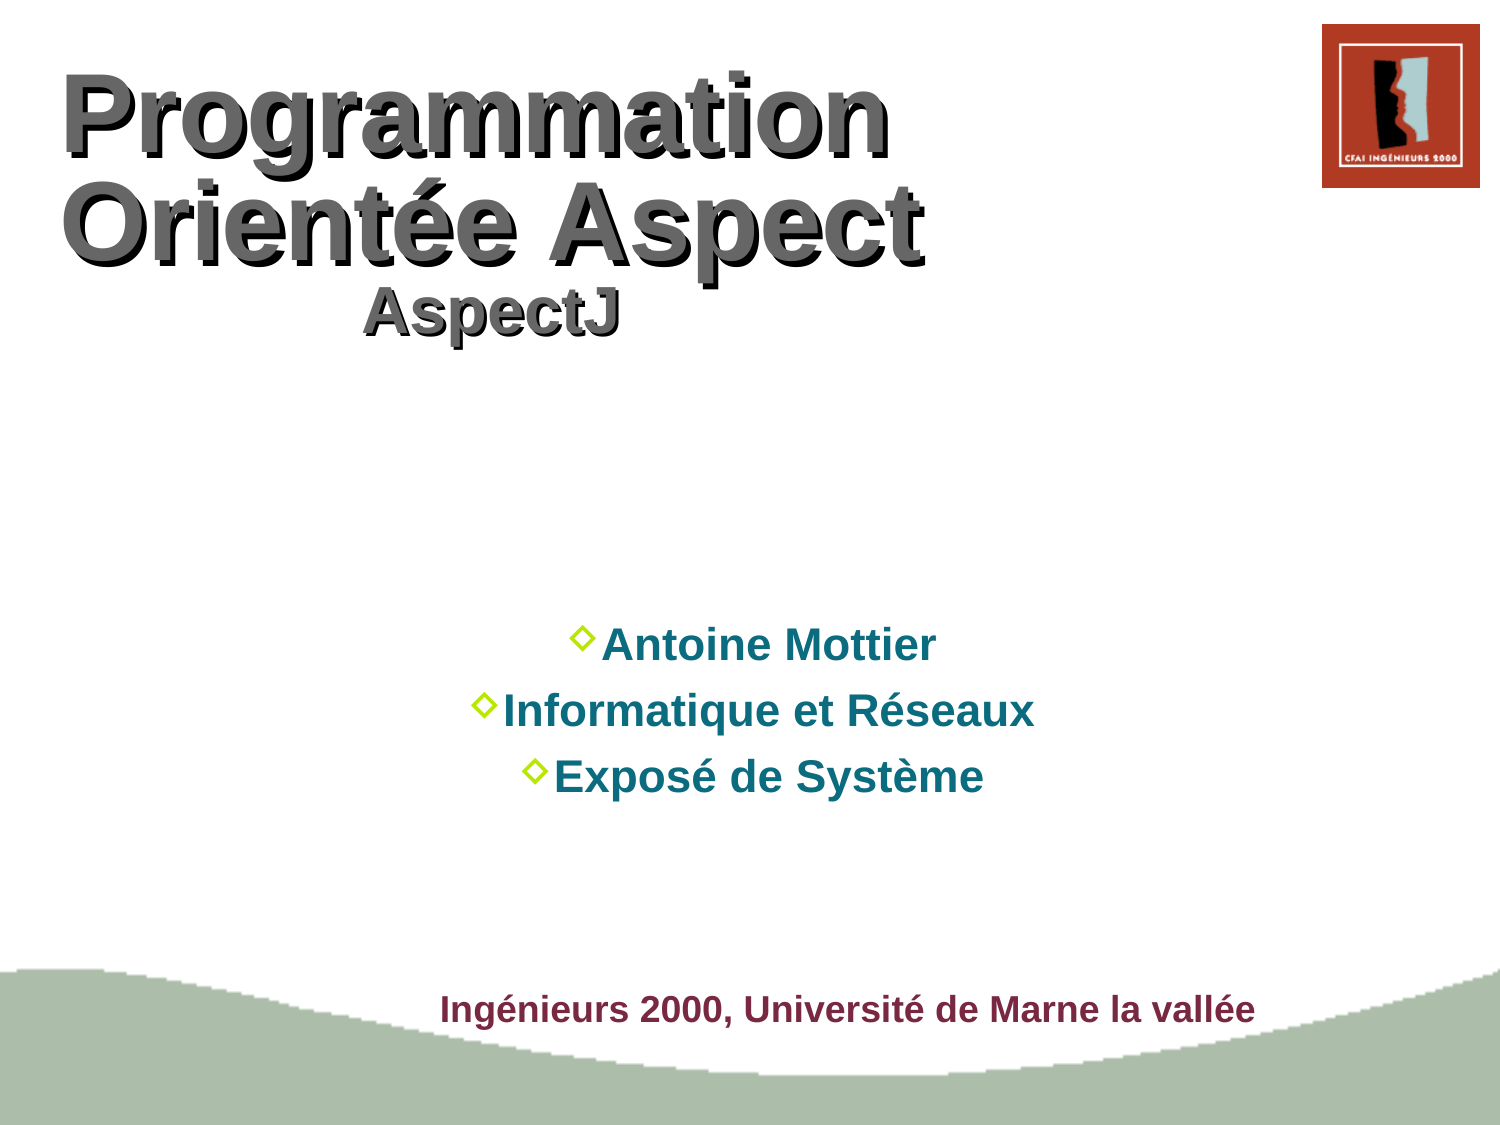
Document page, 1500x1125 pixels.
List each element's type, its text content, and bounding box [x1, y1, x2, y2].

picture [0, 887, 1500, 1125]
subtitle Antoine Mottier Informatique et Réseaux Exposé de Système [110, 531, 1392, 886]
picture [1322, 24, 1480, 188]
title Programmation Orientée Aspect AspectJ [44, 59, 945, 432]
